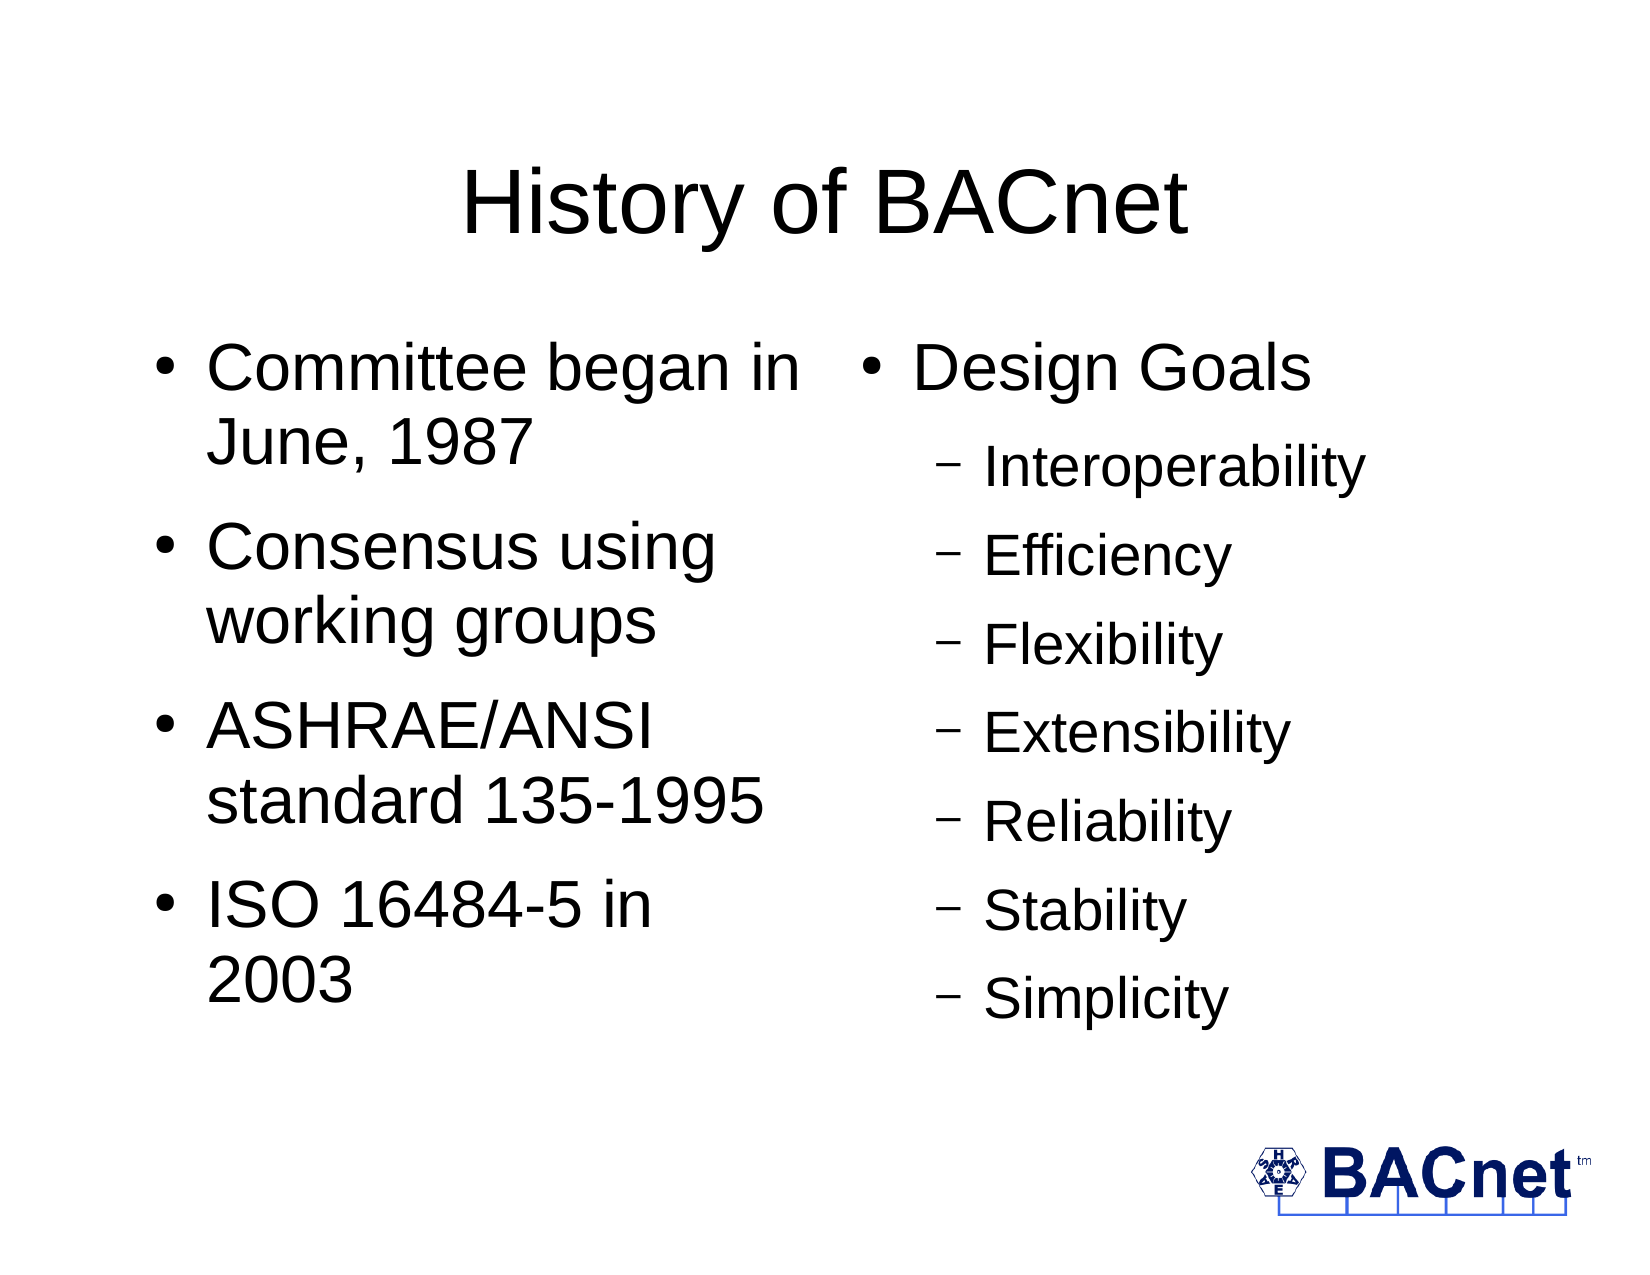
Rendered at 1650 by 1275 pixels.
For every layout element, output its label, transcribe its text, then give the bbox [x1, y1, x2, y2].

list Design Goals Interoperability Efficiency Flexibility Extensibility Reliability Stability Simplicity [842, 329, 1515, 1079]
title History of BACnet [135, 105, 1515, 299]
picture [1251, 1146, 1591, 1216]
list Committee began in June, 1987 Consensus using working groups ASHRAE/ANSI standard 135-1995 ISO 16484-5 in 2003 [135, 329, 809, 1094]
